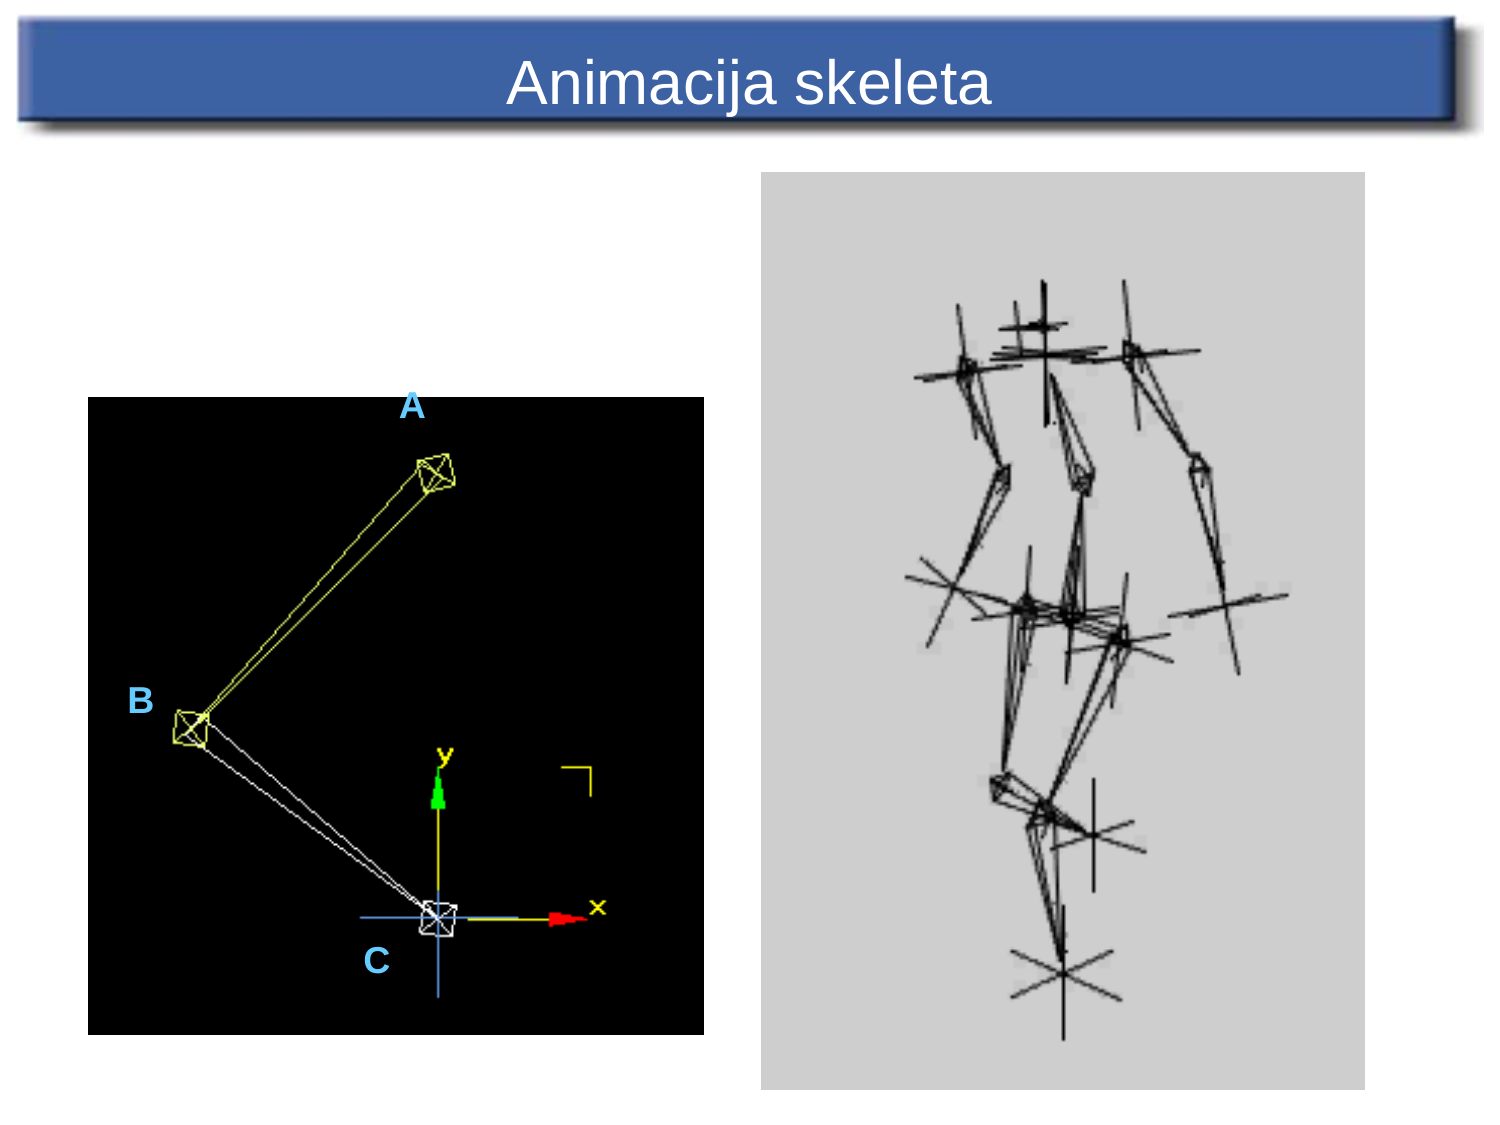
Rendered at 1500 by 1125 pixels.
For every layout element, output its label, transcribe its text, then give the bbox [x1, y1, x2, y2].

picture [761, 172, 1365, 1090]
text_box A [384, 373, 441, 434]
text_box B [112, 668, 170, 730]
title Animacija skeleta [75, 34, 1426, 125]
text_box C [348, 928, 406, 990]
picture [16, 13, 1484, 141]
picture [88, 397, 704, 1035]
